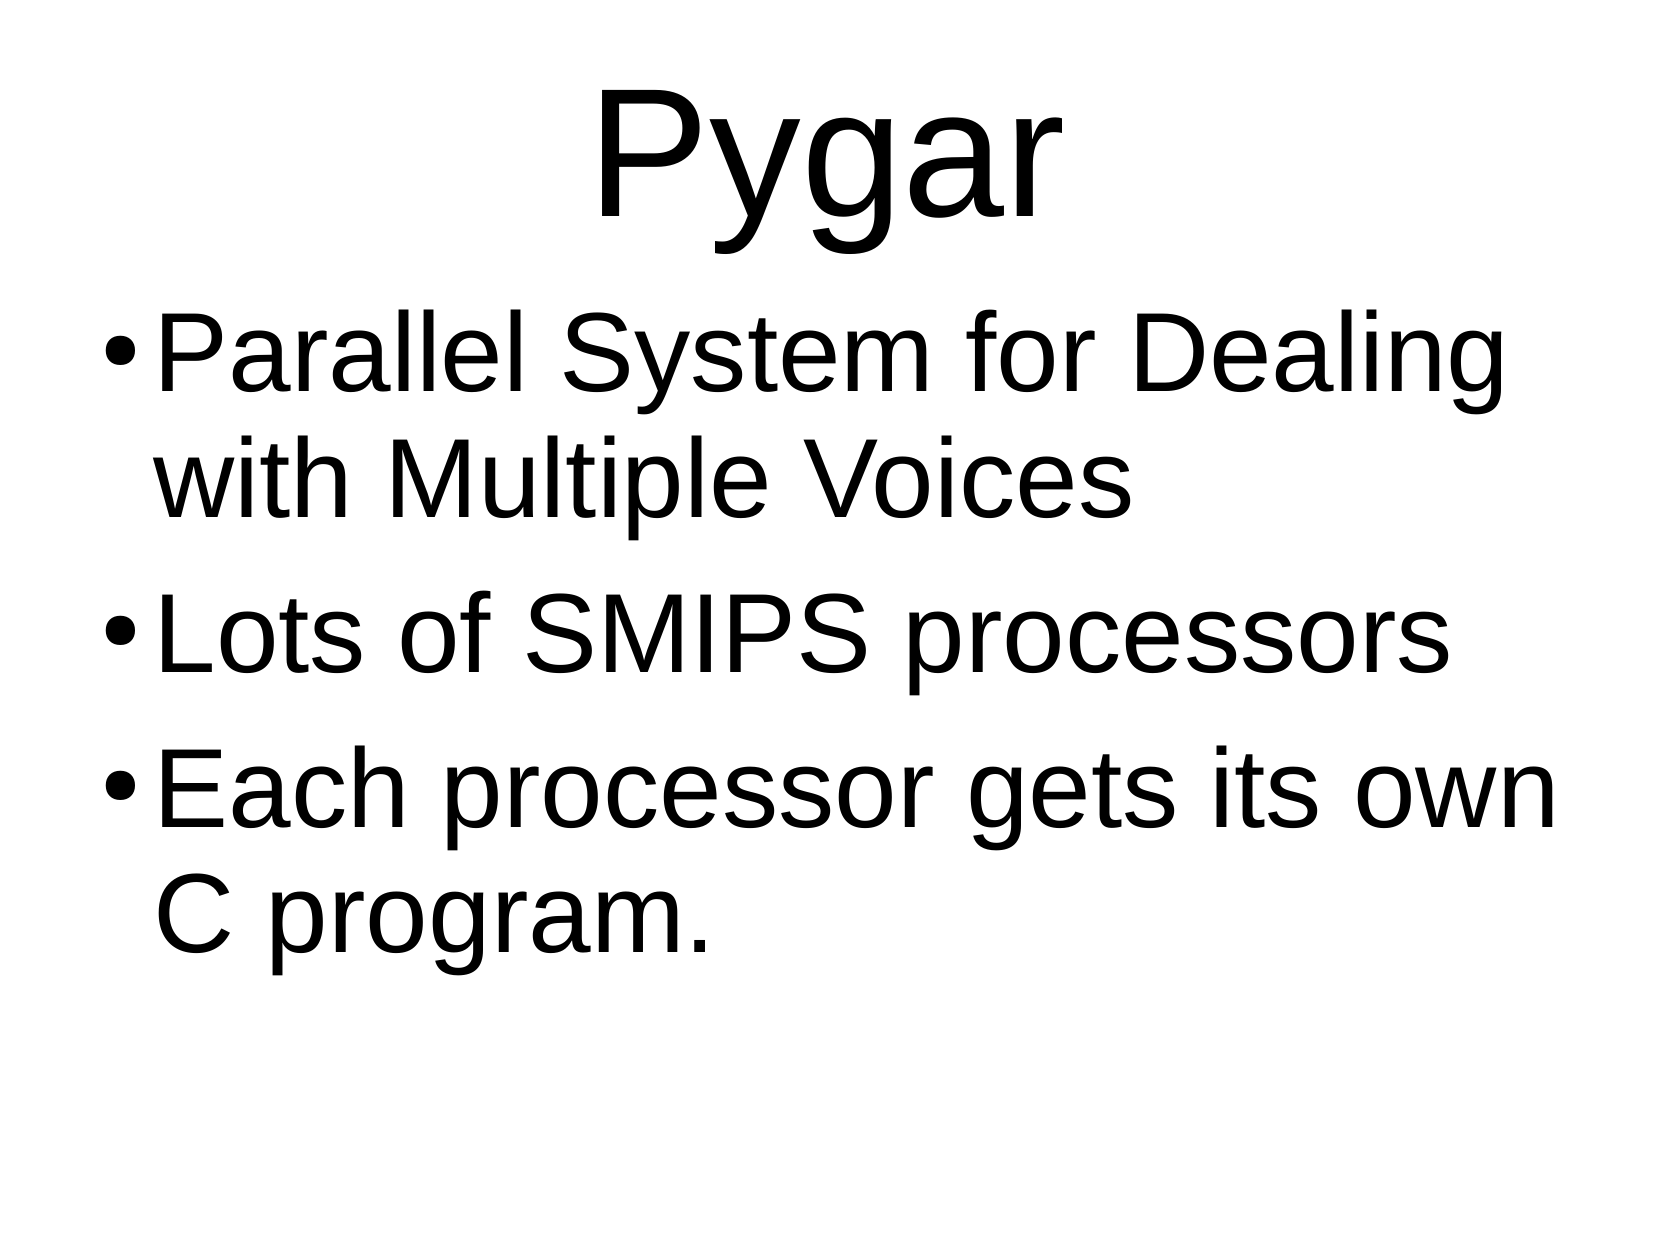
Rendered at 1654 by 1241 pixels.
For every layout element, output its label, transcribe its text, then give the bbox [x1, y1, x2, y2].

title Pygar [82, 50, 1571, 256]
list Parallel System for Dealing with Multiple Voices Lots of SMIPS processors Each processor gets its own C program. [82, 290, 1571, 1109]
